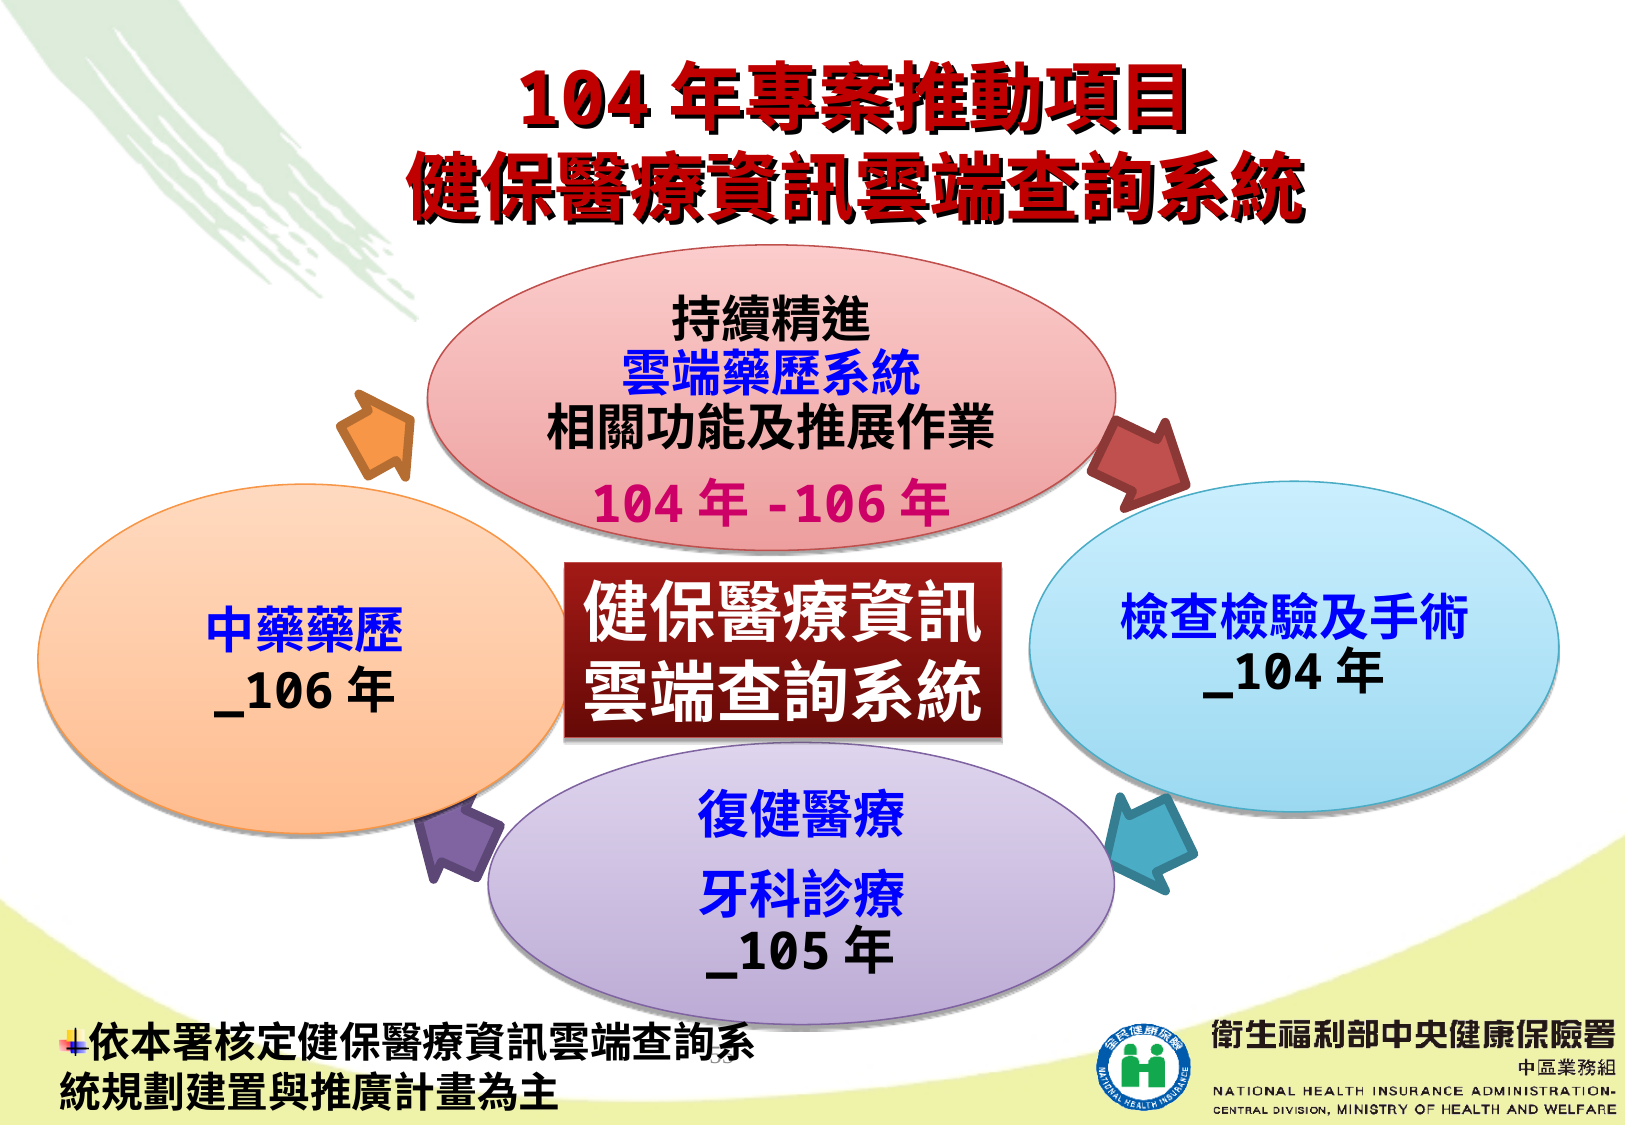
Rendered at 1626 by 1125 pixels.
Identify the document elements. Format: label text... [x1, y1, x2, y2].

text_box [340, 394, 411, 478]
title 104年專案推動項目 健保醫療資訊雲端查詢系統 [234, 35, 1474, 244]
text_box [1107, 796, 1194, 891]
text_box 健保醫療資訊雲端查詢系統 [564, 562, 1002, 737]
text_box 檢查檢驗及手術 _104年 [1029, 481, 1559, 812]
text_box 復健醫療 牙科診療 _105年 [488, 742, 1115, 1025]
text_box 持續精進 雲端藥歷系統 相關功能及推展作業 104年-106年 [427, 244, 1116, 551]
text_box 依本署核定健保醫療資訊雲端查詢系 統規劃建置與推廣計畫為主 [45, 1009, 772, 1124]
text_box [1091, 419, 1187, 509]
text_box [772, 1023, 1074, 1084]
text_box 中藥藥歷 _106年 [37, 484, 564, 834]
text_box [418, 796, 501, 880]
